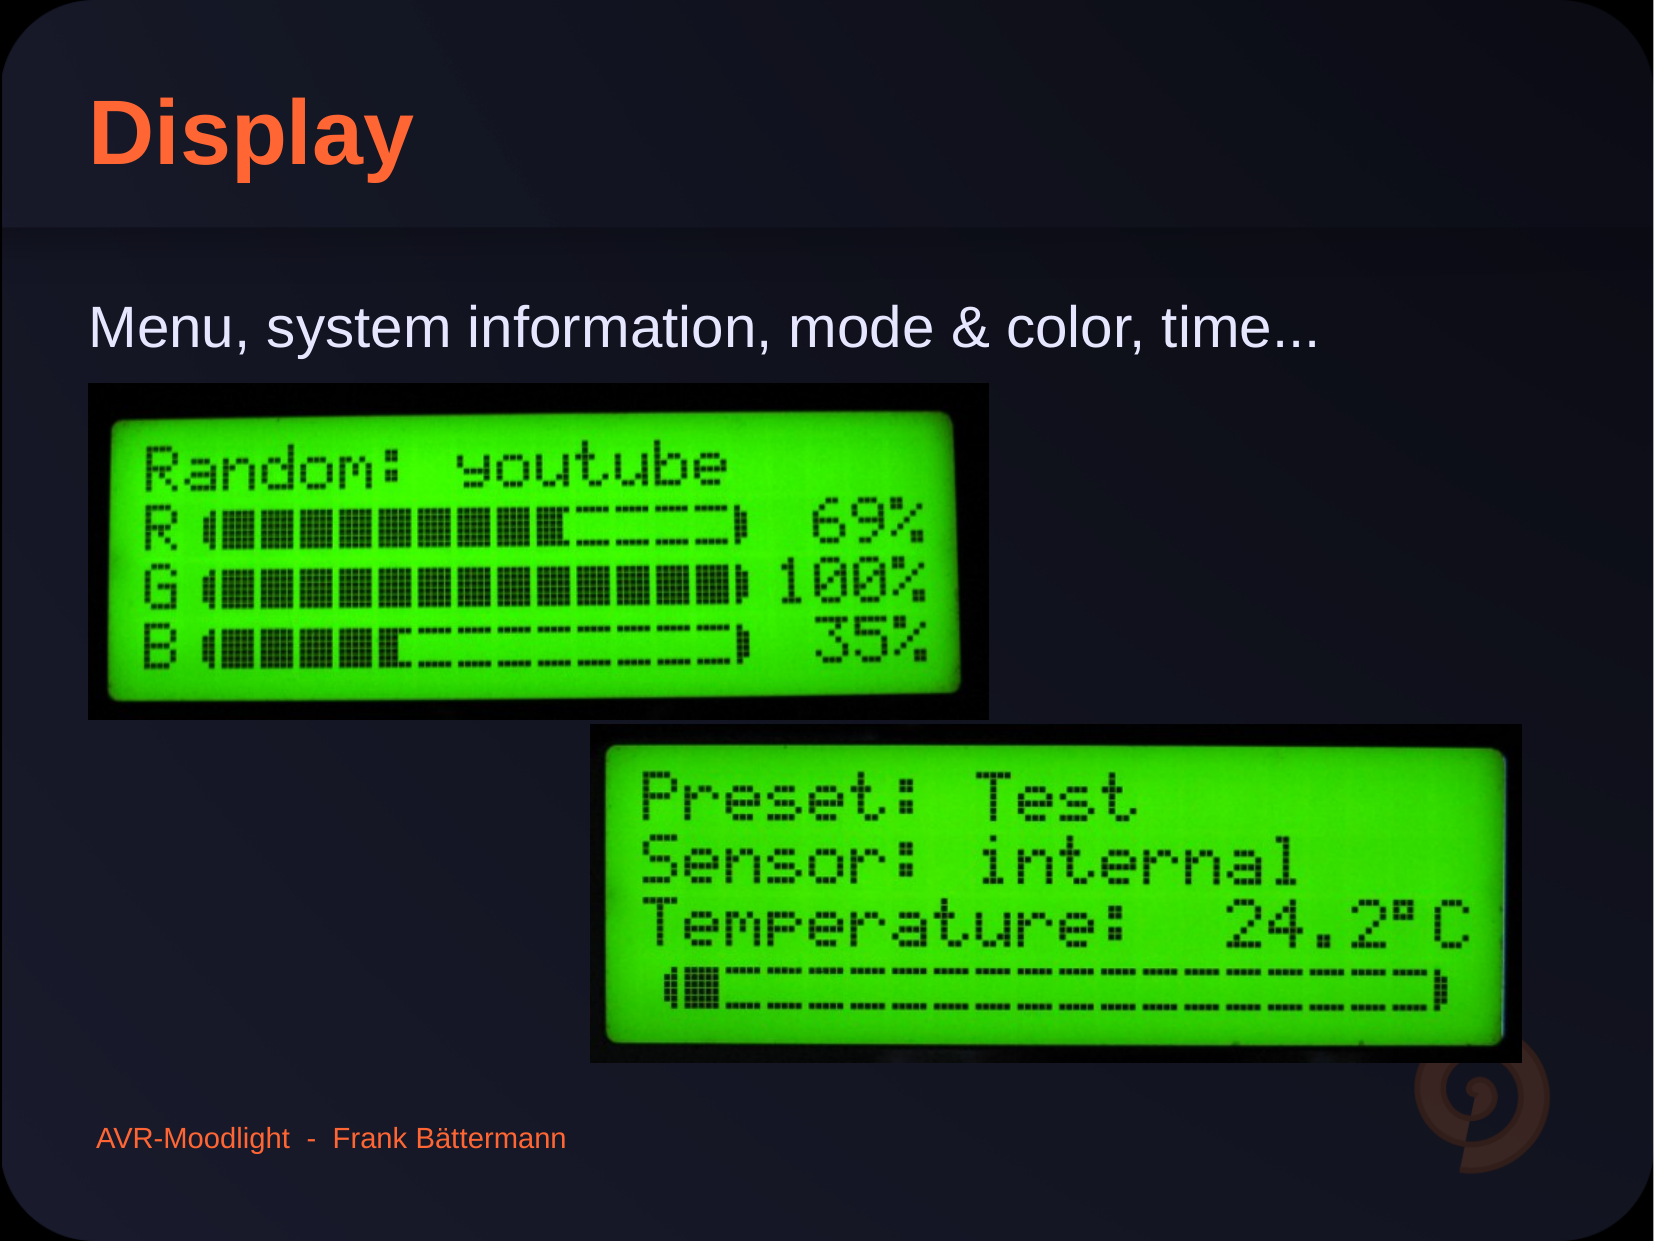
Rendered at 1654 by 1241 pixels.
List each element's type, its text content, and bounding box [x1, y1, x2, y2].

list Menu, system information, mode & color, time... [88, 295, 1565, 1093]
title Display [88, 59, 1565, 207]
picture [0, 0, 1654, 1241]
